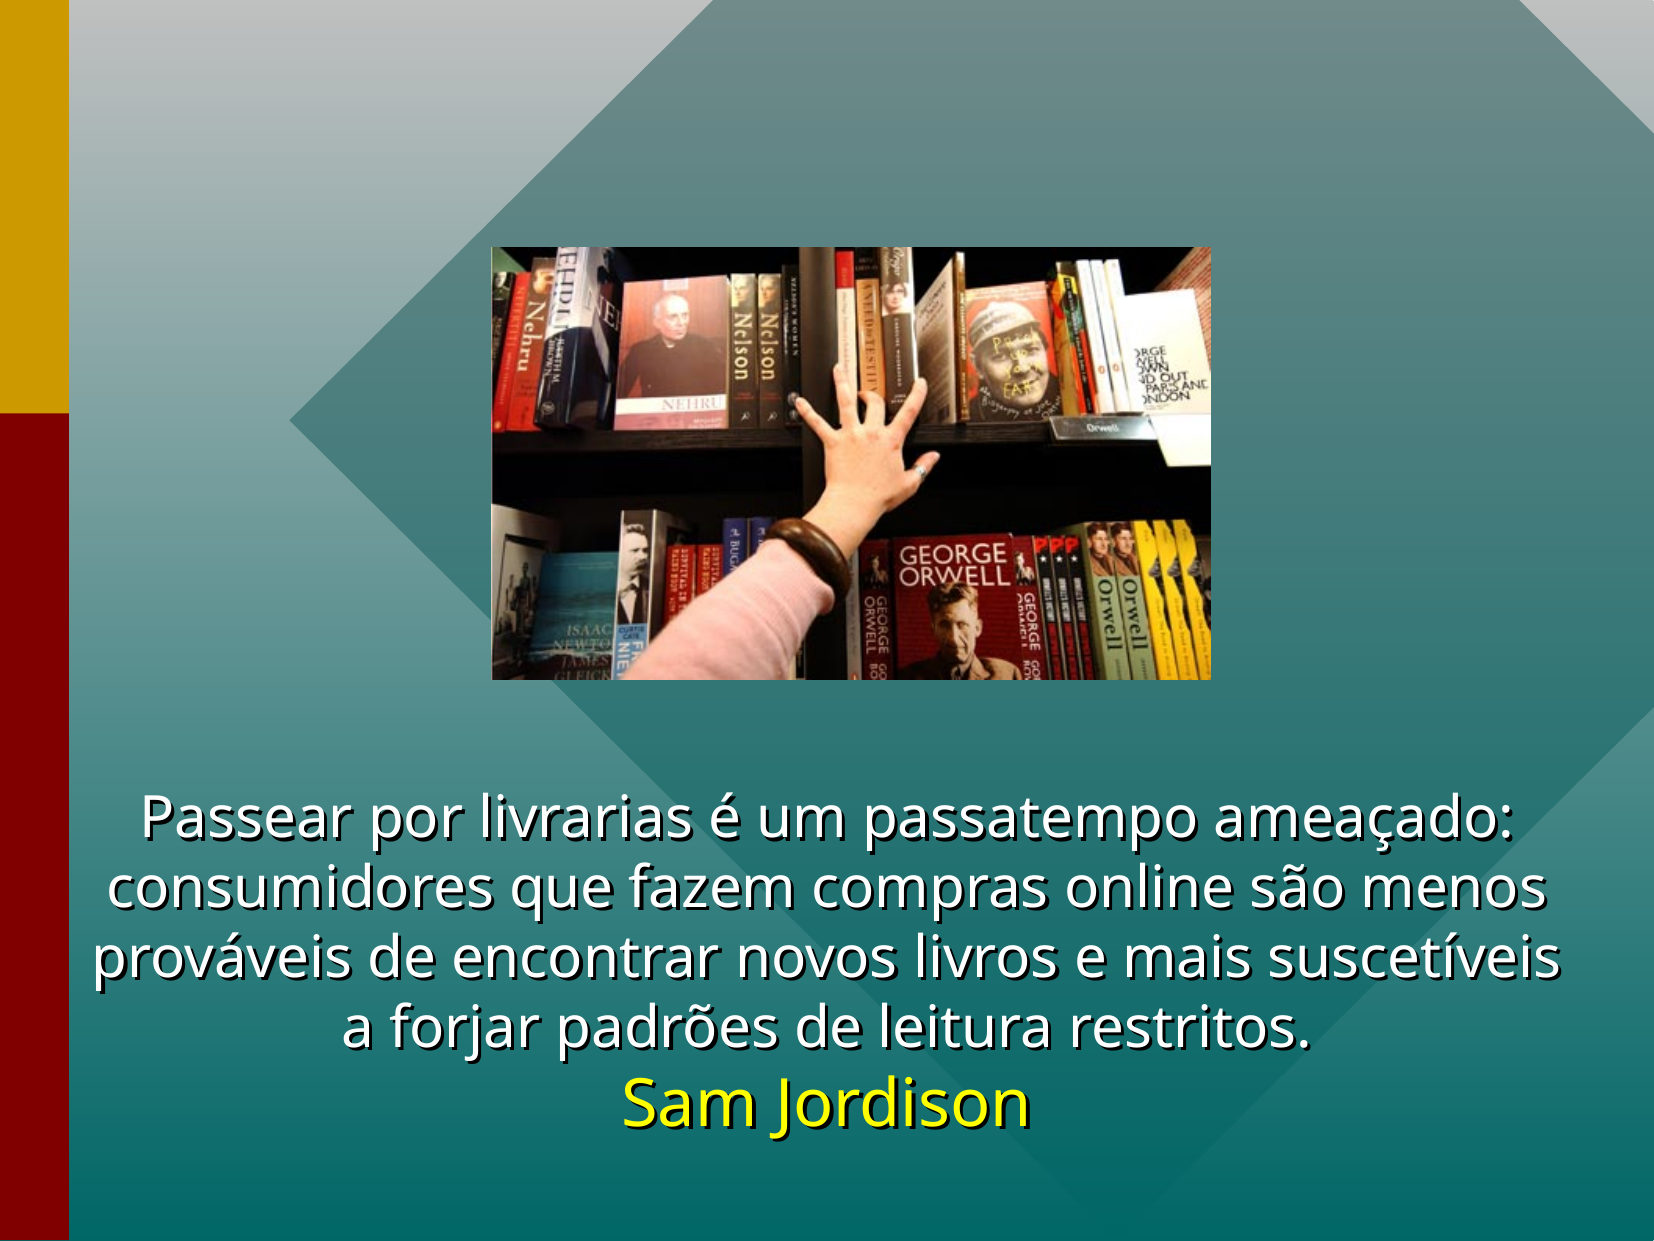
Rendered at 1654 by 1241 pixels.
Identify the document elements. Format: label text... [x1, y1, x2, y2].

subtitle Passear por livrarias é um passatempo ameaçado: consumidores que fazem compras online são menos prováveis de encontrar novos livros e mais suscetíveis a forjar padrões de leitura restritos. Sam Jordison [82, 18, 1571, 1140]
picture [491, 247, 1211, 680]
